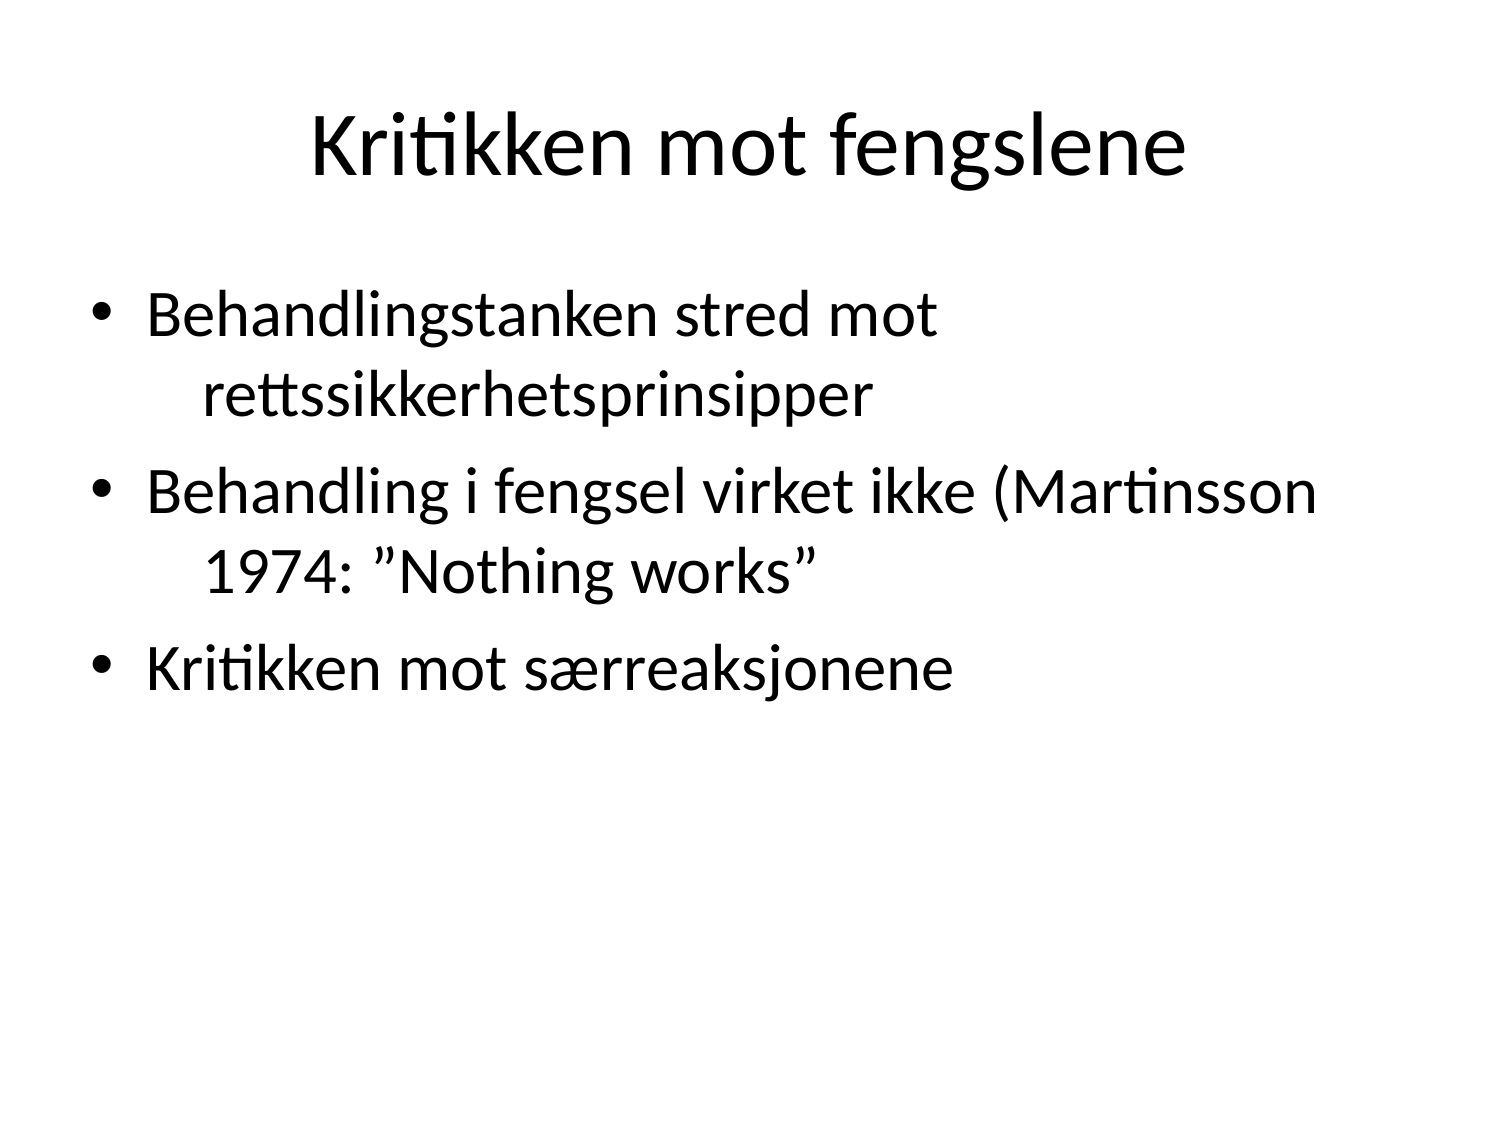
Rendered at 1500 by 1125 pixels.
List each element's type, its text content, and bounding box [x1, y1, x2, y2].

title Kritikken mot fengslene [75, 45, 1426, 233]
list Behandlingstanken stred mot rettssikkerhetsprinsipper Behandling i fengsel virket ikke (Martinsson 1974: ”Nothing works” Kritikken mot særreaksjonene [75, 262, 1426, 1005]
